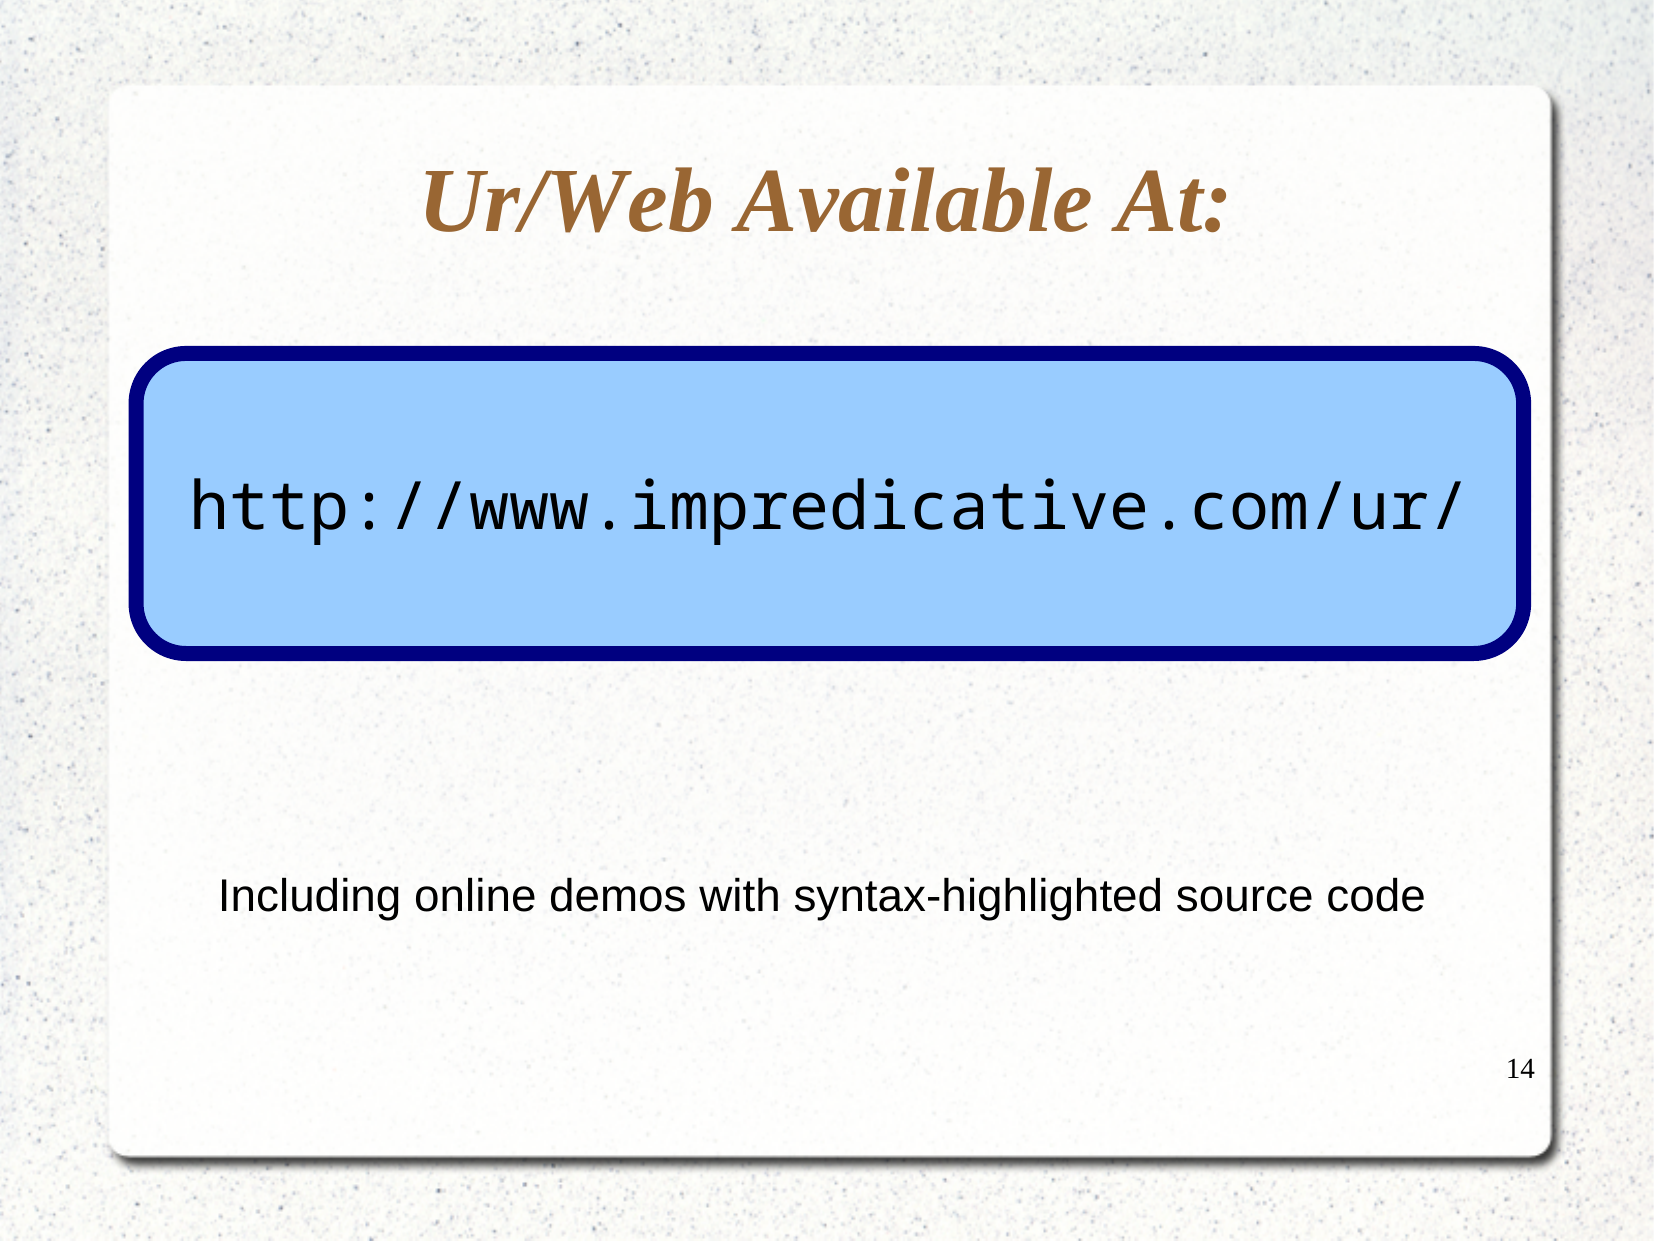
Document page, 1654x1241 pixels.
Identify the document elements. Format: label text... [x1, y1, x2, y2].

title Ur/Web Available At: [118, 104, 1536, 297]
text_box Including online demos with syntax-highlighted source code [203, 862, 1479, 929]
picture [0, 0, 1654, 1241]
text_box http://www.impredicative.com/ur/ [136, 353, 1524, 654]
